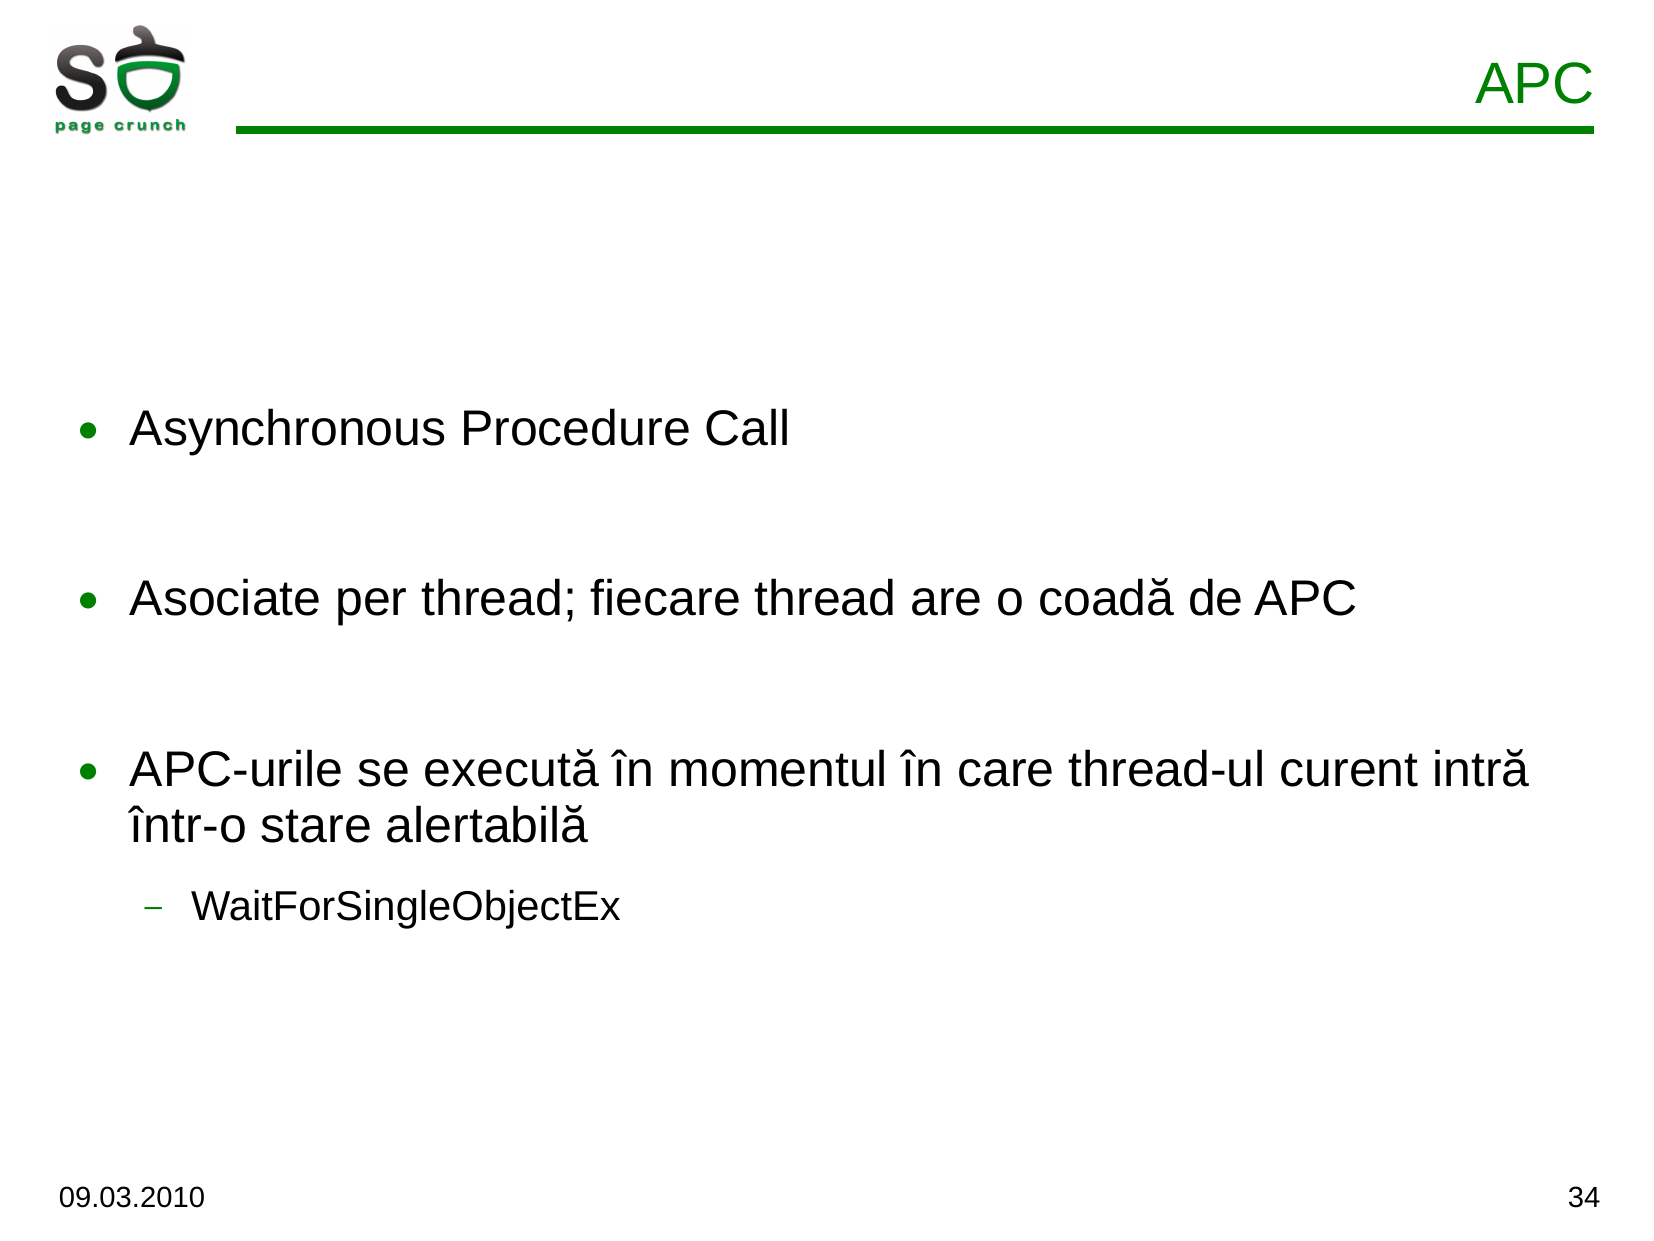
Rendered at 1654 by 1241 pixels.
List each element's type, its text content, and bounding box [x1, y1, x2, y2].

picture [53, 23, 188, 136]
list Asynchronous Procedure Call Asociate per thread; fiecare thread are o coadă de APC APC-urile se execută în momentul în care thread-ul curent intră într-o stare alertabilă WaitForSingleObjectEx [59, 177, 1595, 1152]
title APC [236, 49, 1595, 119]
